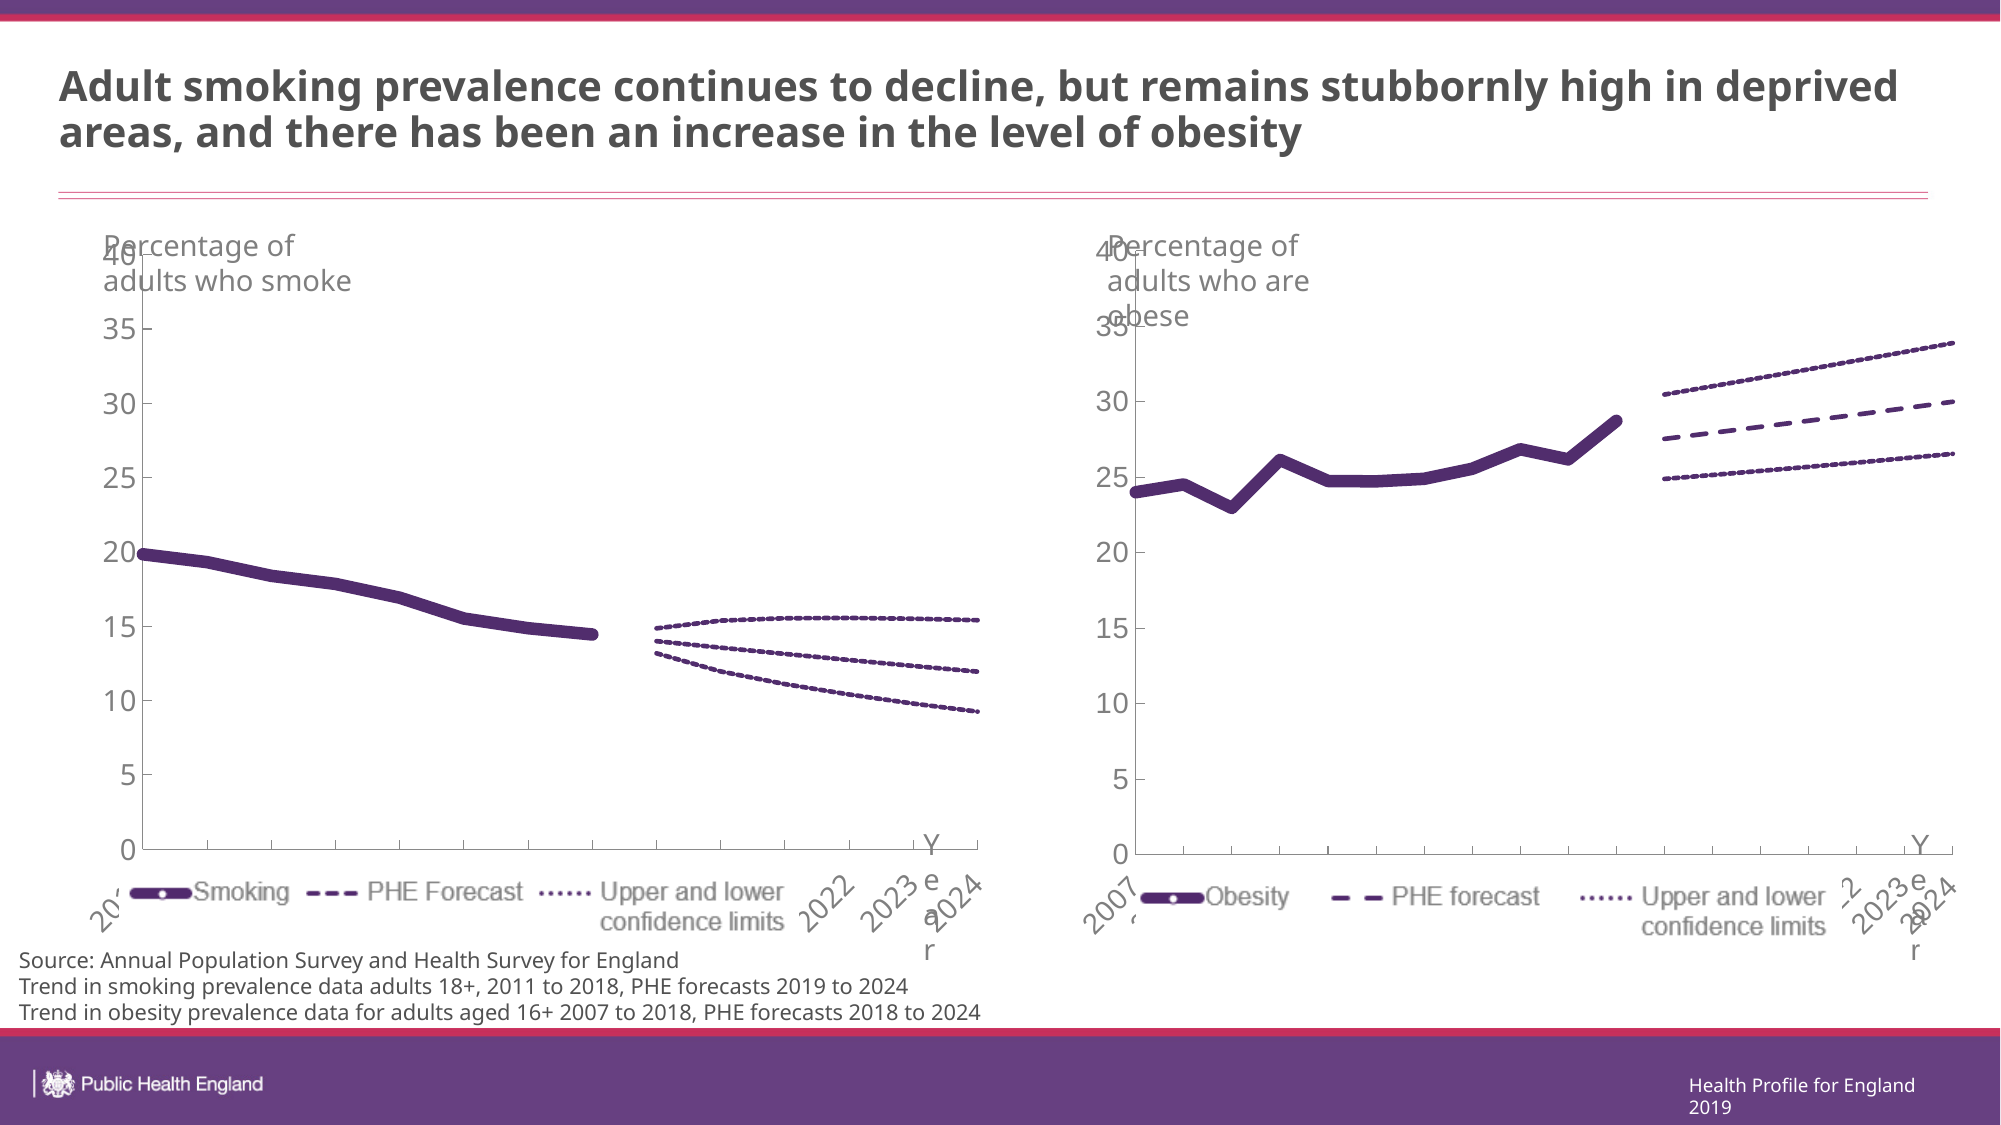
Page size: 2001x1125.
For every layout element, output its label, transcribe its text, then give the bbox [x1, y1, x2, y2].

text_box Health Profile for England 2019 [1673, 1065, 1978, 1105]
chart [123, 277, 132, 289]
picture [119, 863, 799, 948]
chart [60, 219, 1011, 938]
text_box Percentage of adults who smoke [88, 219, 375, 271]
title Adult smoking prevalence continues to decline, but remains stubbornly high in deprived areas, and there has been an increase in the level of obesity [43, 2, 1940, 220]
text_box Source: Annual Population Survey and Health Survey for England Trend in smoking prevalence data adults 18+, 2011 to 2018, PHE forecasts 2019 to 2024 Trend in obesity prevalence data for adults aged 16+ 2007 to 2018, PHE forecasts 2018 to 2024 [3, 938, 1058, 1034]
picture [1136, 863, 1842, 948]
text_box Year [908, 818, 966, 870]
chart [1127, 277, 1136, 289]
chart [1057, 219, 1983, 957]
text_box Percentage of adults who are obese [1092, 220, 1372, 271]
text_box Year [1895, 818, 1952, 870]
